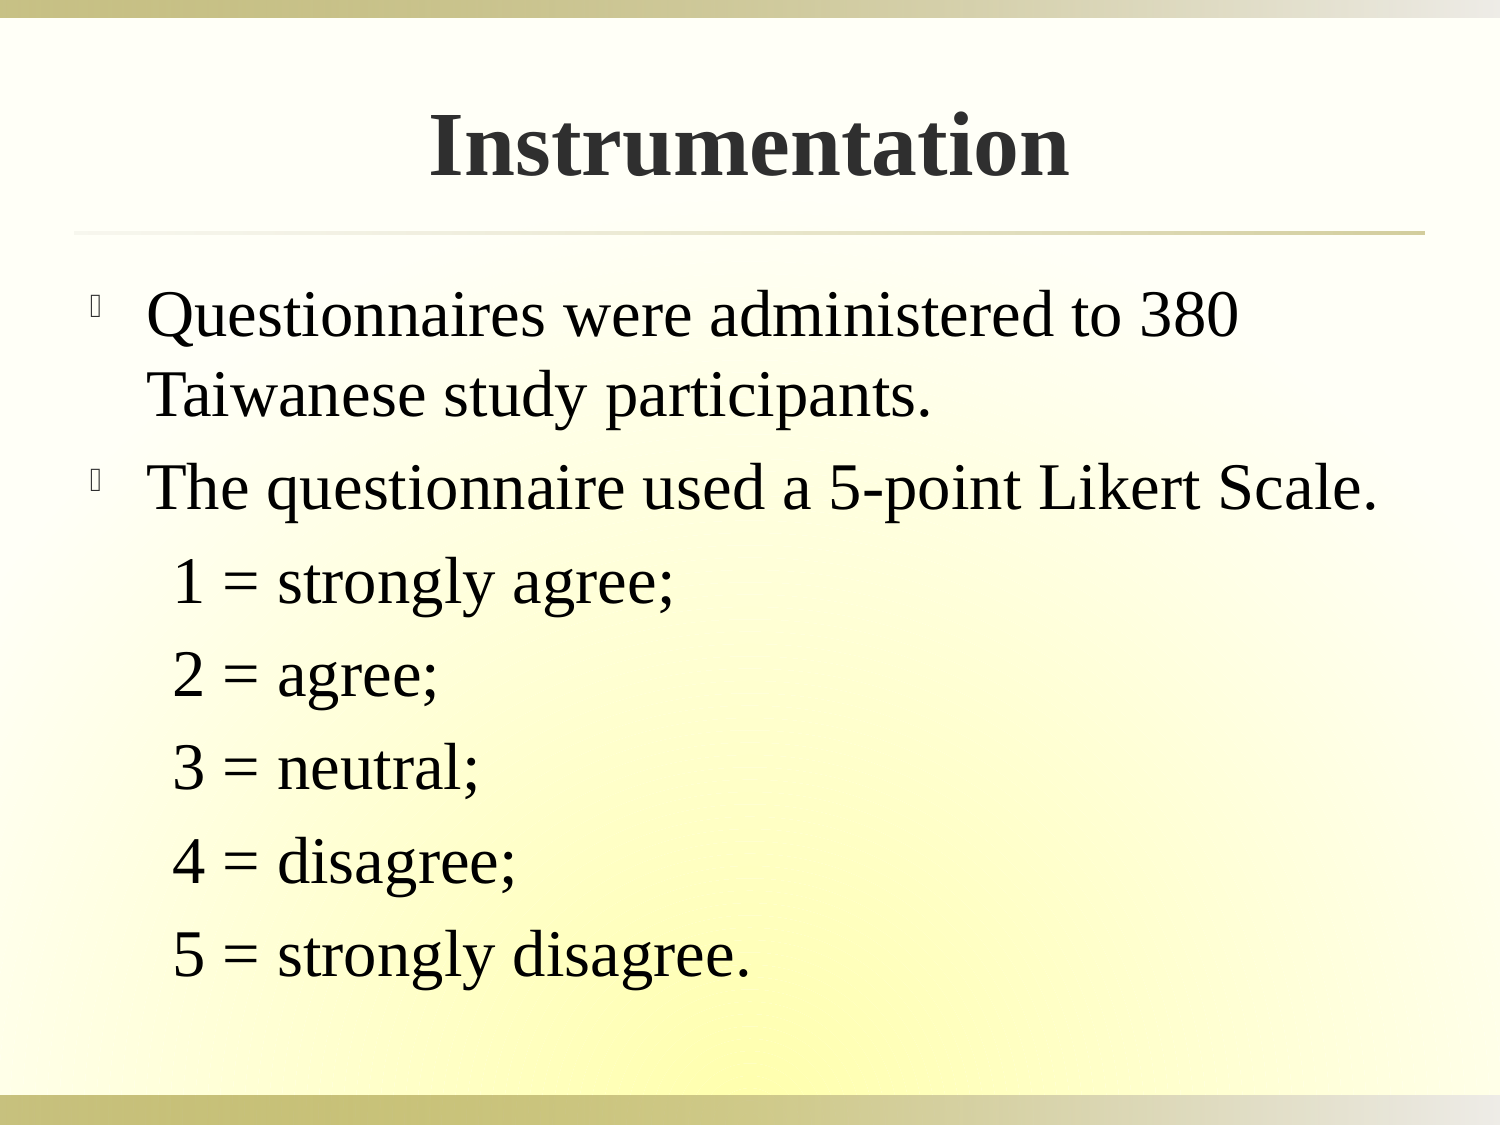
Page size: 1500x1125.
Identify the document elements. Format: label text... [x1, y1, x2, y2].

list Questionnaires were administered to 380 Taiwanese study participants. The questionnaire used a 5-point Likert Scale. 1 = strongly agree; 2 = agree; 3 = neutral; 4 = disagree; 5 = strongly disagree. [75, 262, 1425, 1032]
title Instrumentation [75, 45, 1425, 233]
